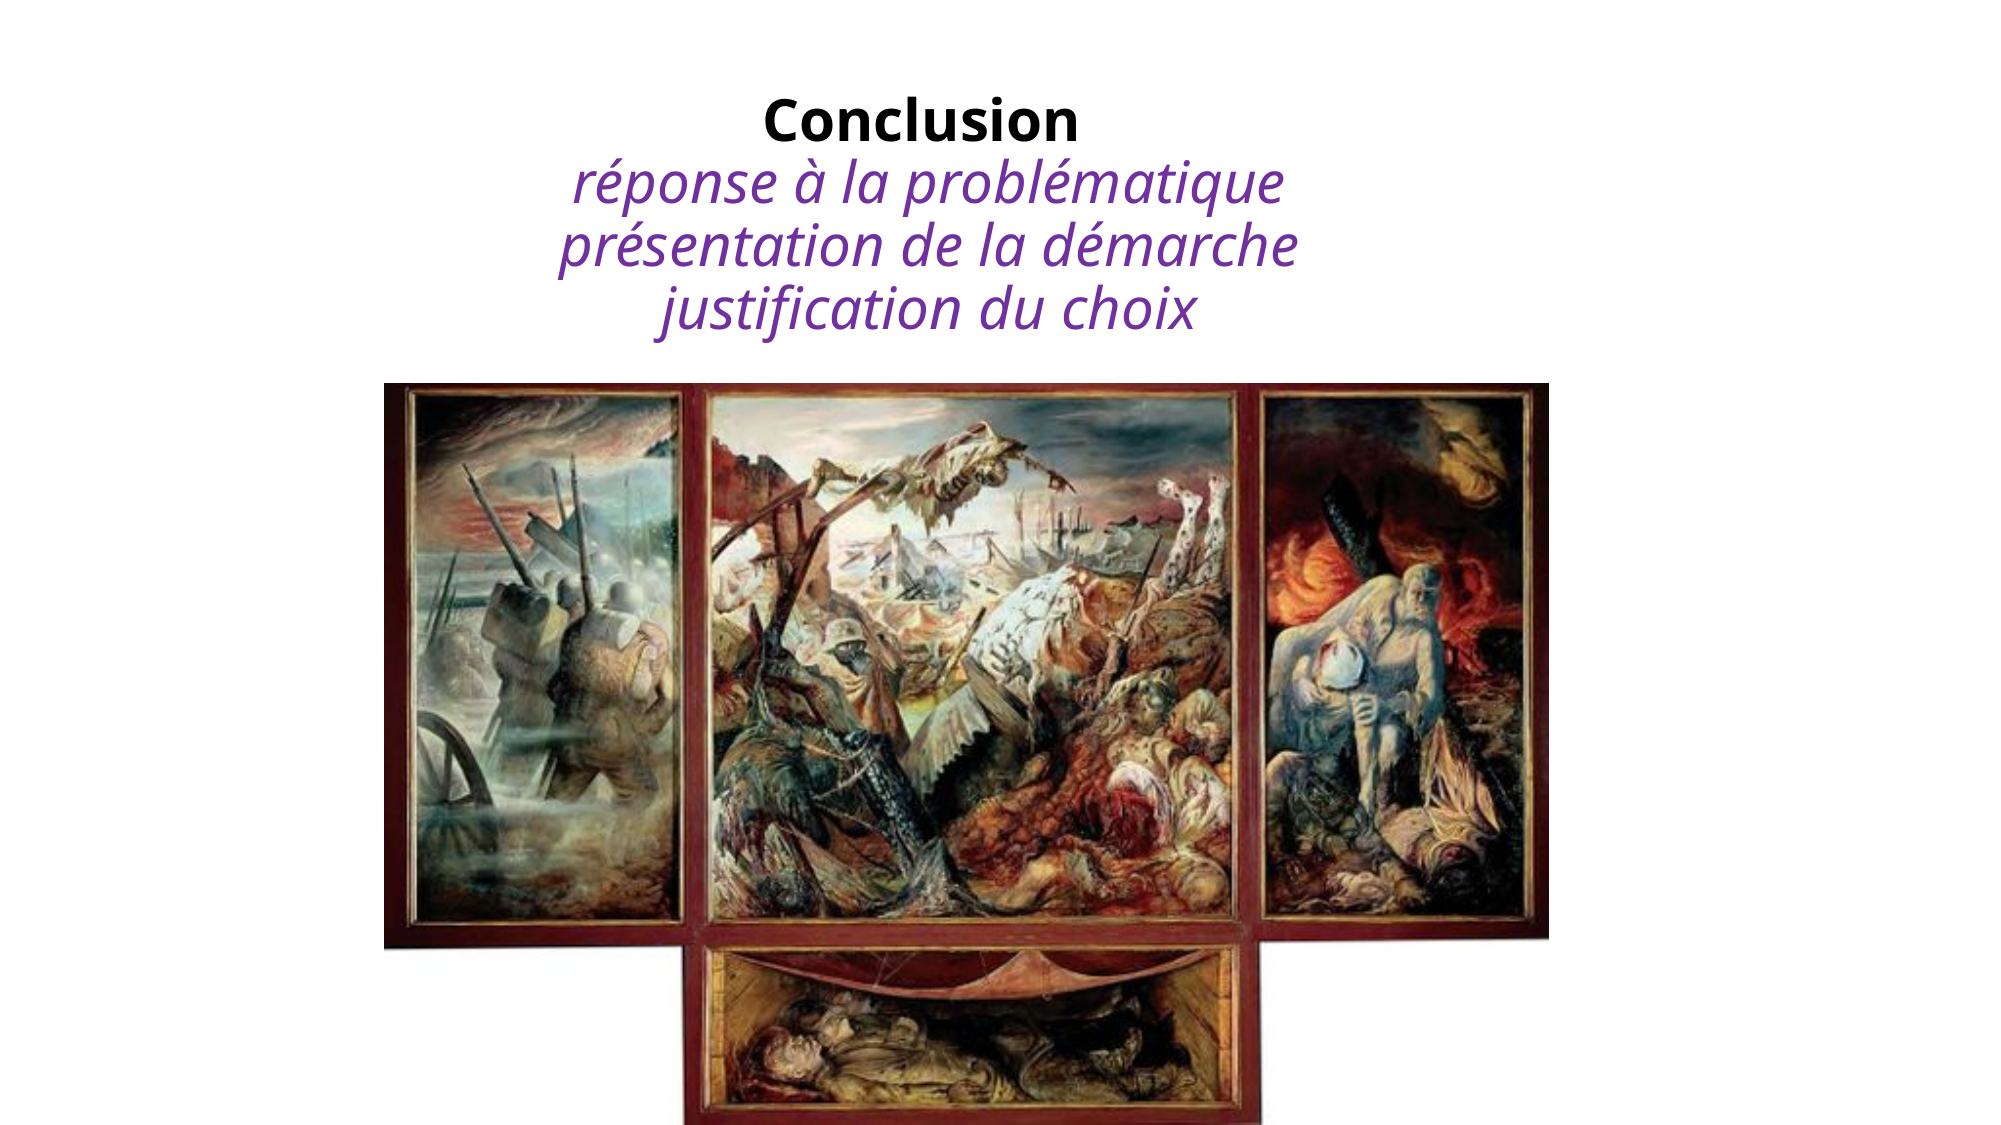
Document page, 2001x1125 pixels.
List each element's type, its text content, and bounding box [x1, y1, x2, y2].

picture [384, 383, 1549, 1125]
title Conclusion réponse à la problématique présentation de la démarche justification du choix [179, 83, 1680, 393]
